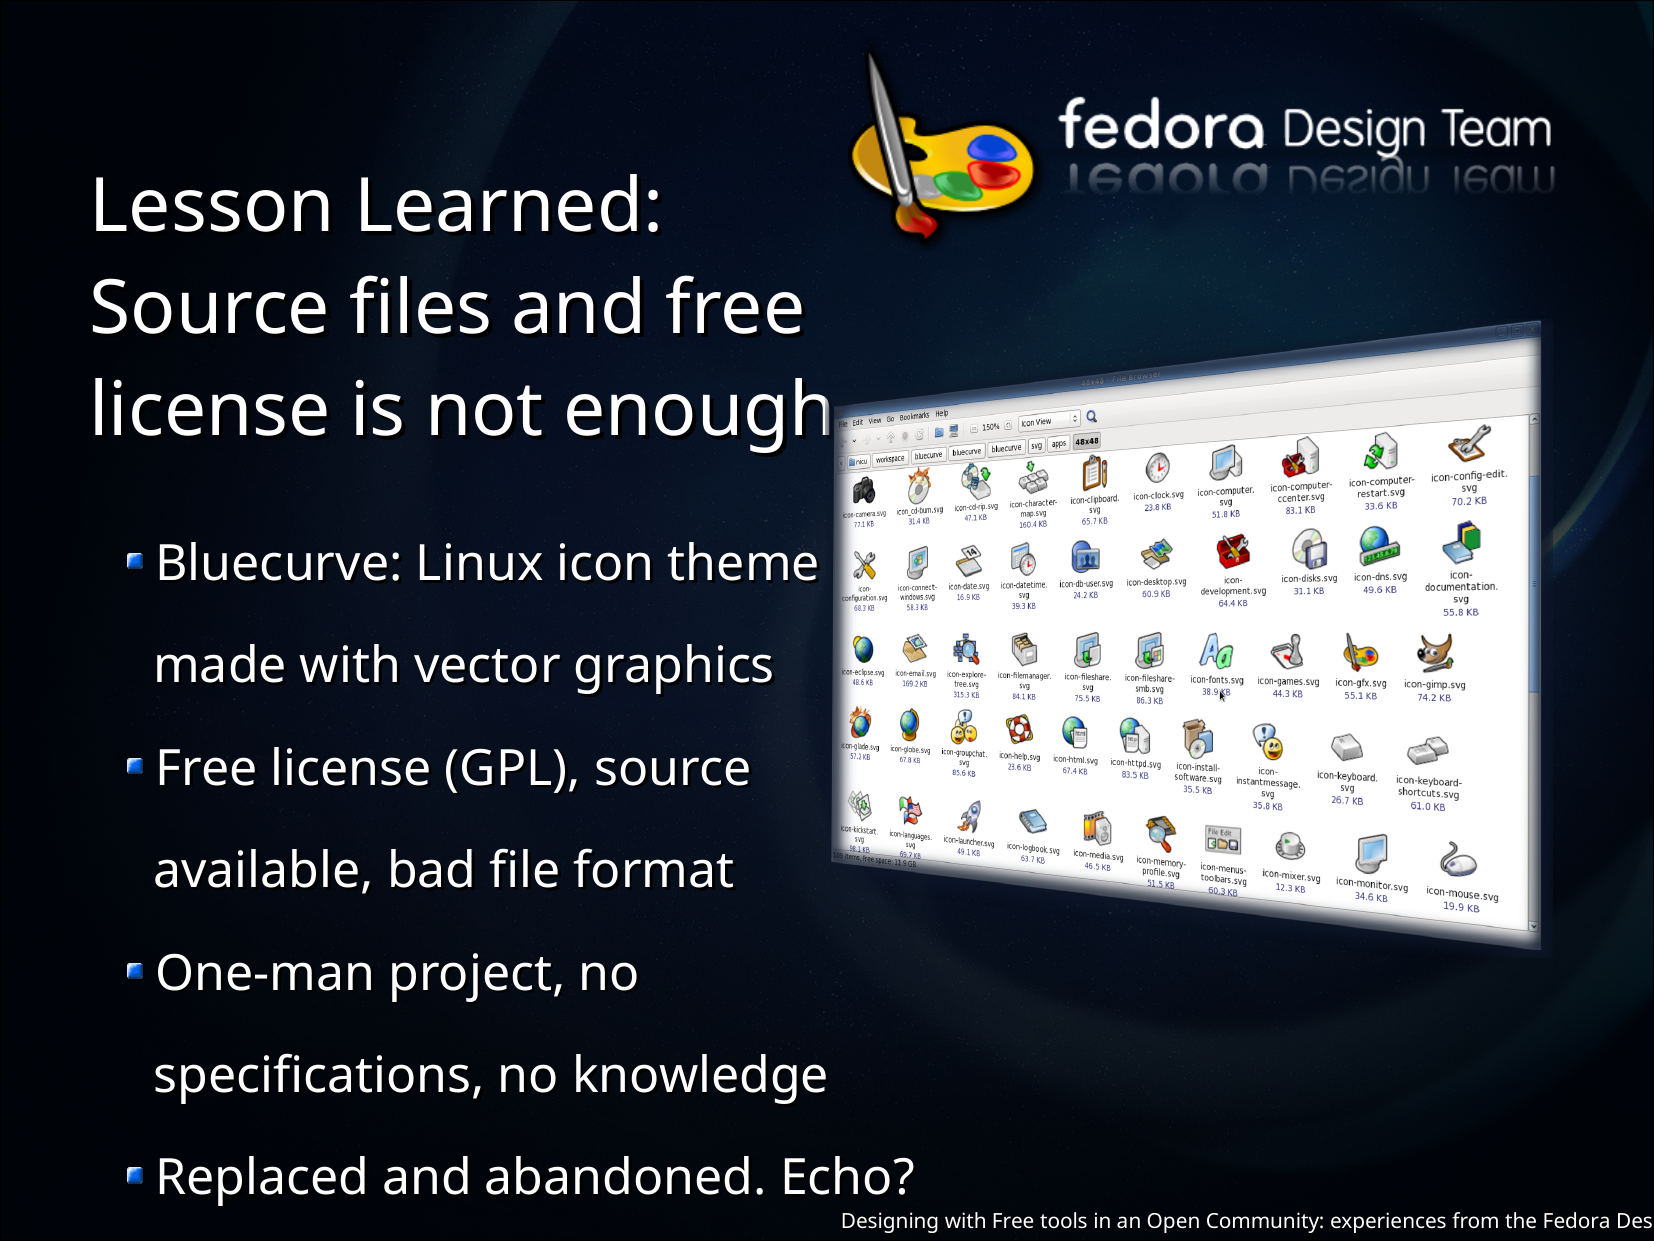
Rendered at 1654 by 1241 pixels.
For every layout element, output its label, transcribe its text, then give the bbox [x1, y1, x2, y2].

text_box Bluecurve: Linux icon theme made with vector graphics Free license (GPL), source available, bad file format One-man project, no specifications, no knowledge Replaced and abandoned. Echo? [112, 485, 901, 1086]
picture [848, 37, 1566, 251]
picture [825, 319, 1553, 958]
text_box [0, 0, 1654, 1241]
text_box Designing with Free tools in an Open Community: experiences from the Fedora Design Team [826, 1199, 1651, 1238]
text_box Lesson Learned: Source files and free license is not enough [75, 143, 760, 411]
picture [127, 1167, 143, 1184]
